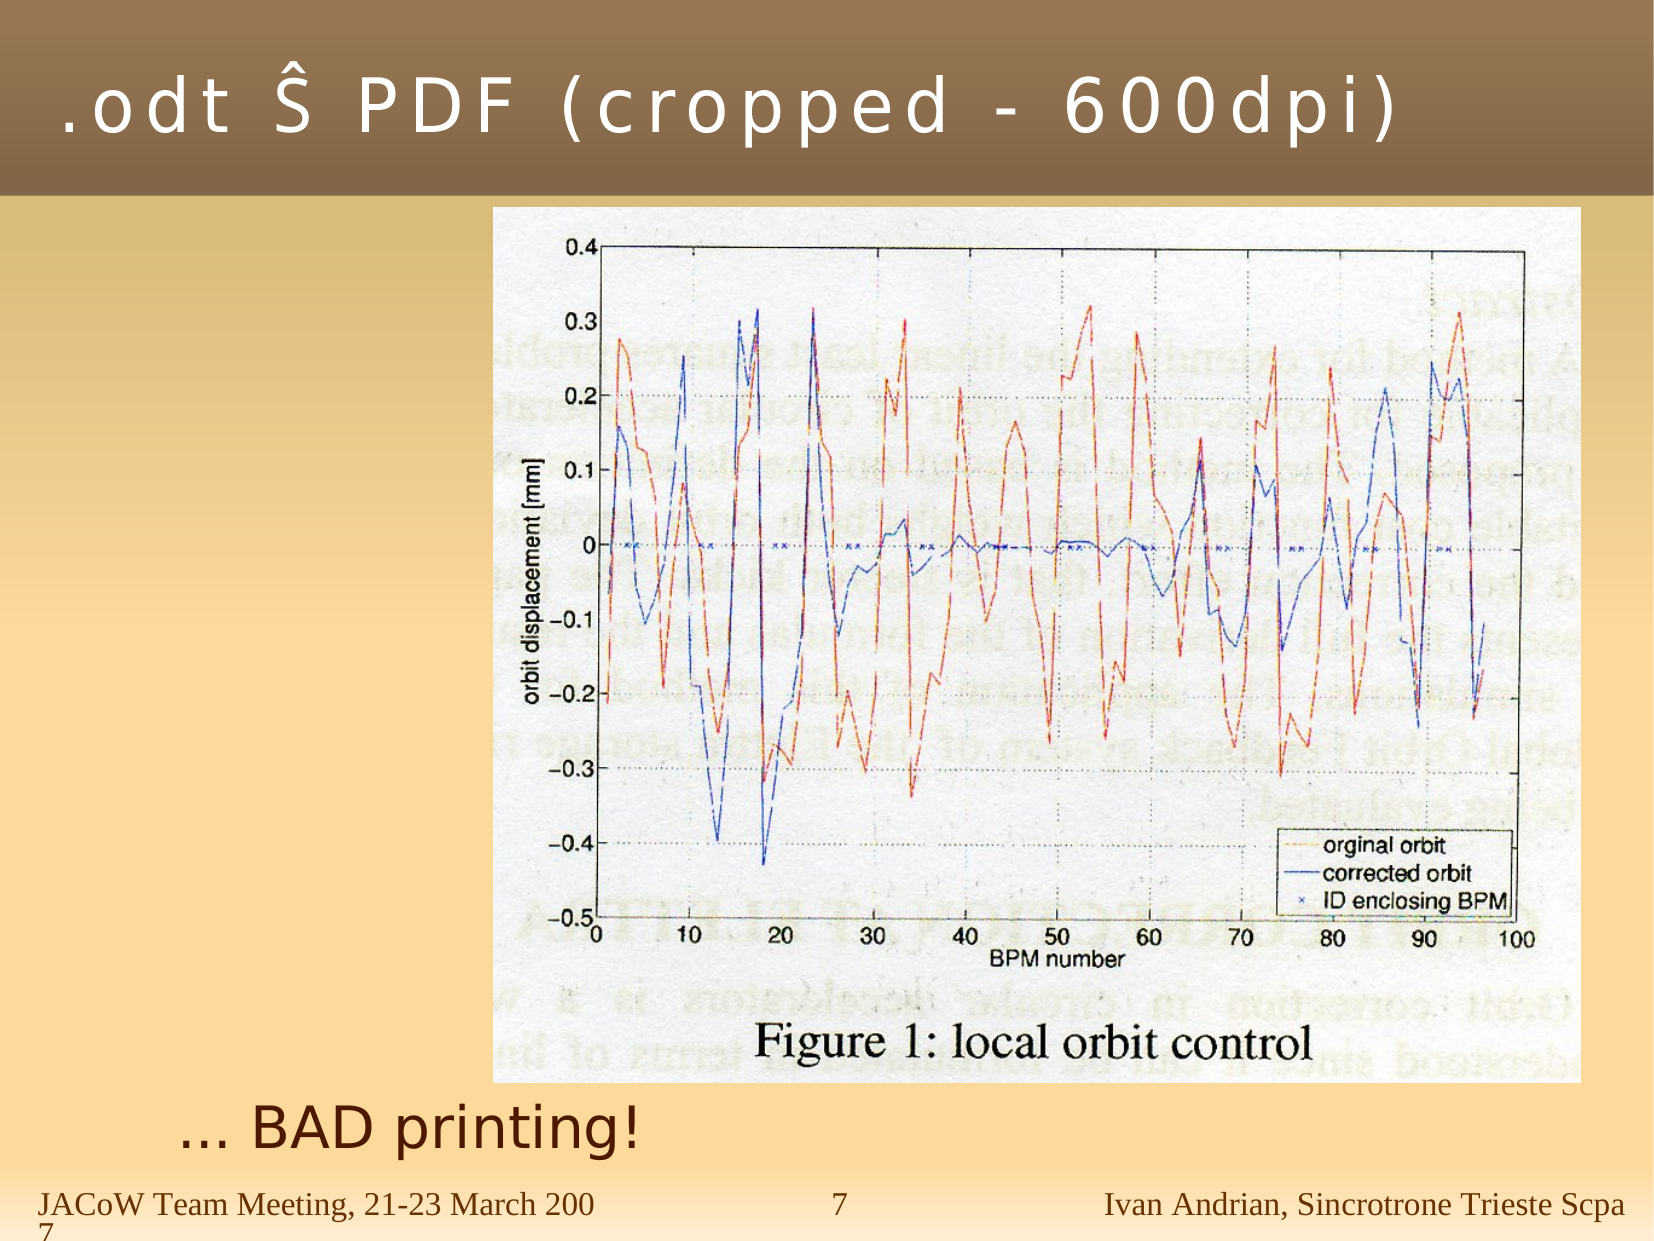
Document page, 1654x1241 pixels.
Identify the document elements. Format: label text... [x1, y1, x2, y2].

picture [0, 0, 1654, 1241]
list ... BAD printing! [82, 325, 1571, 1163]
title .odt Ŝ PDF (cropped - 600dpi) [59, 29, 1595, 178]
